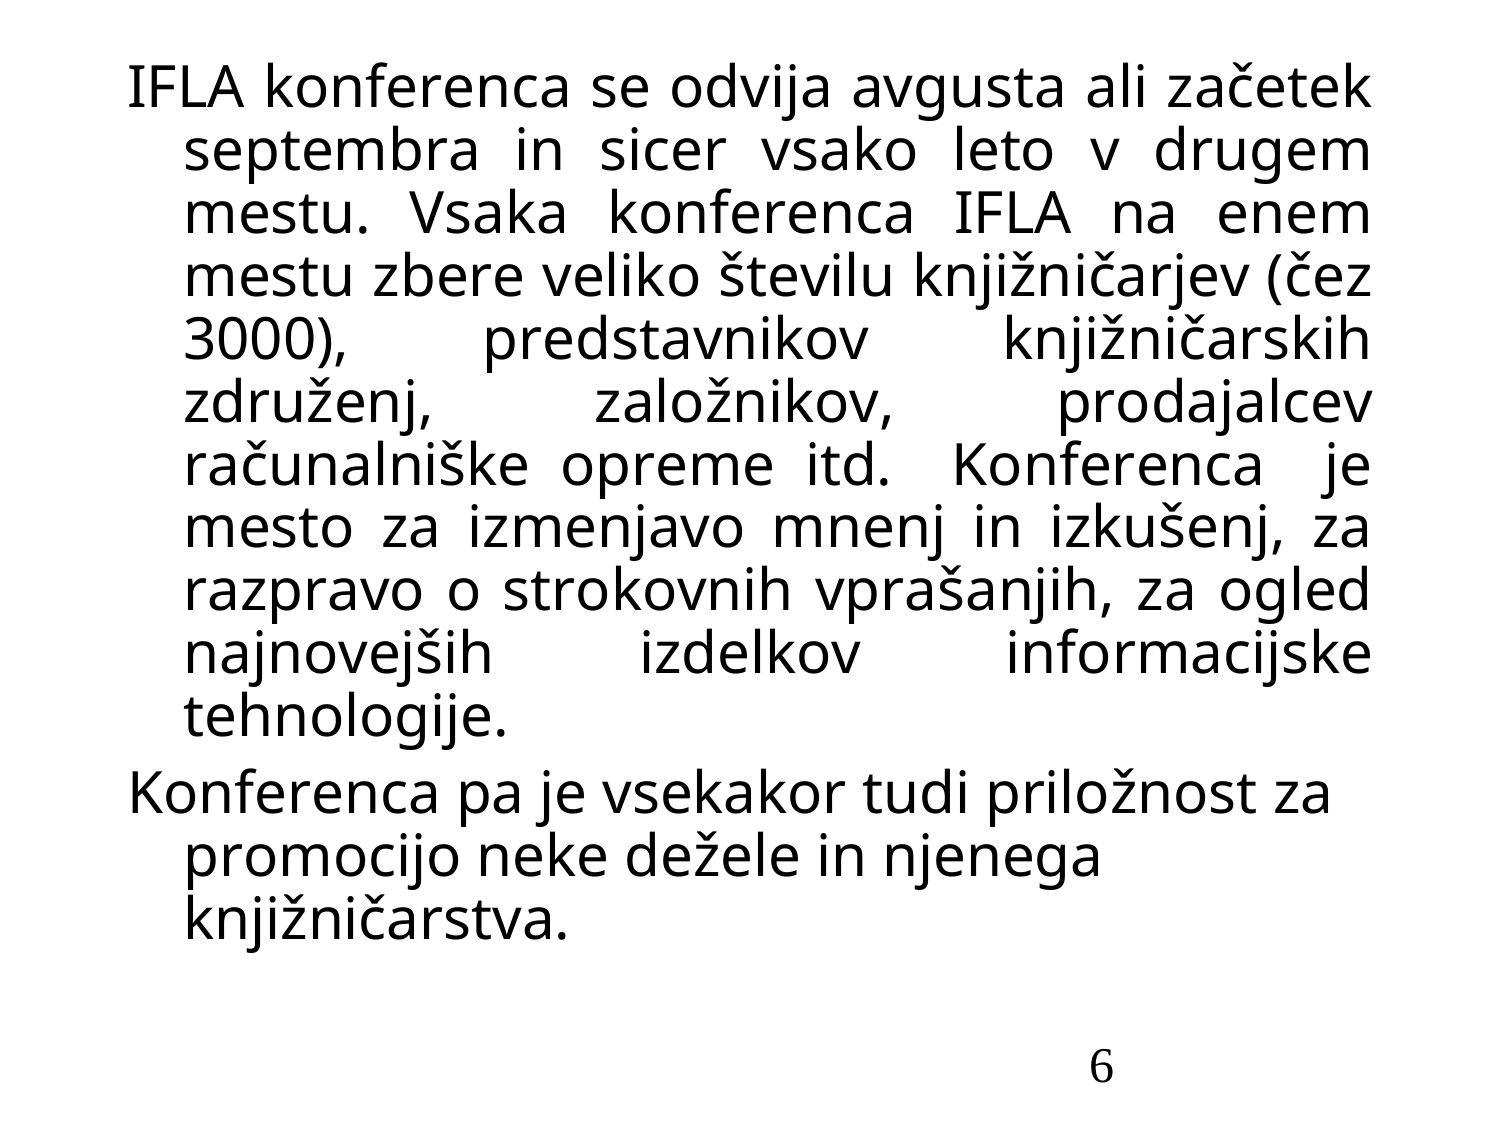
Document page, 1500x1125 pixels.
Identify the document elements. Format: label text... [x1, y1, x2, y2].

list IFLA konferenca se odvija avgusta ali začetek septembra in sicer vsako leto v drugem mestu. Vsaka konferenca IFLA na enem mestu zbere veliko številu knjižničarjev (čez 3000), predstavnikov knjižničarskih združenj, založnikov, prodajalcev računalniške opreme itd. Konferenca je mesto za izmenjavo mnenj in izkušenj, za razpravo o strokovnih vprašanjih, za ogled najnovejših izdelkov informacijske tehnologije. Konferenca pa je vsekakor tudi priložnost za promocijo neke dežele in njenega knjižničarstva. [112, 49, 1388, 1063]
